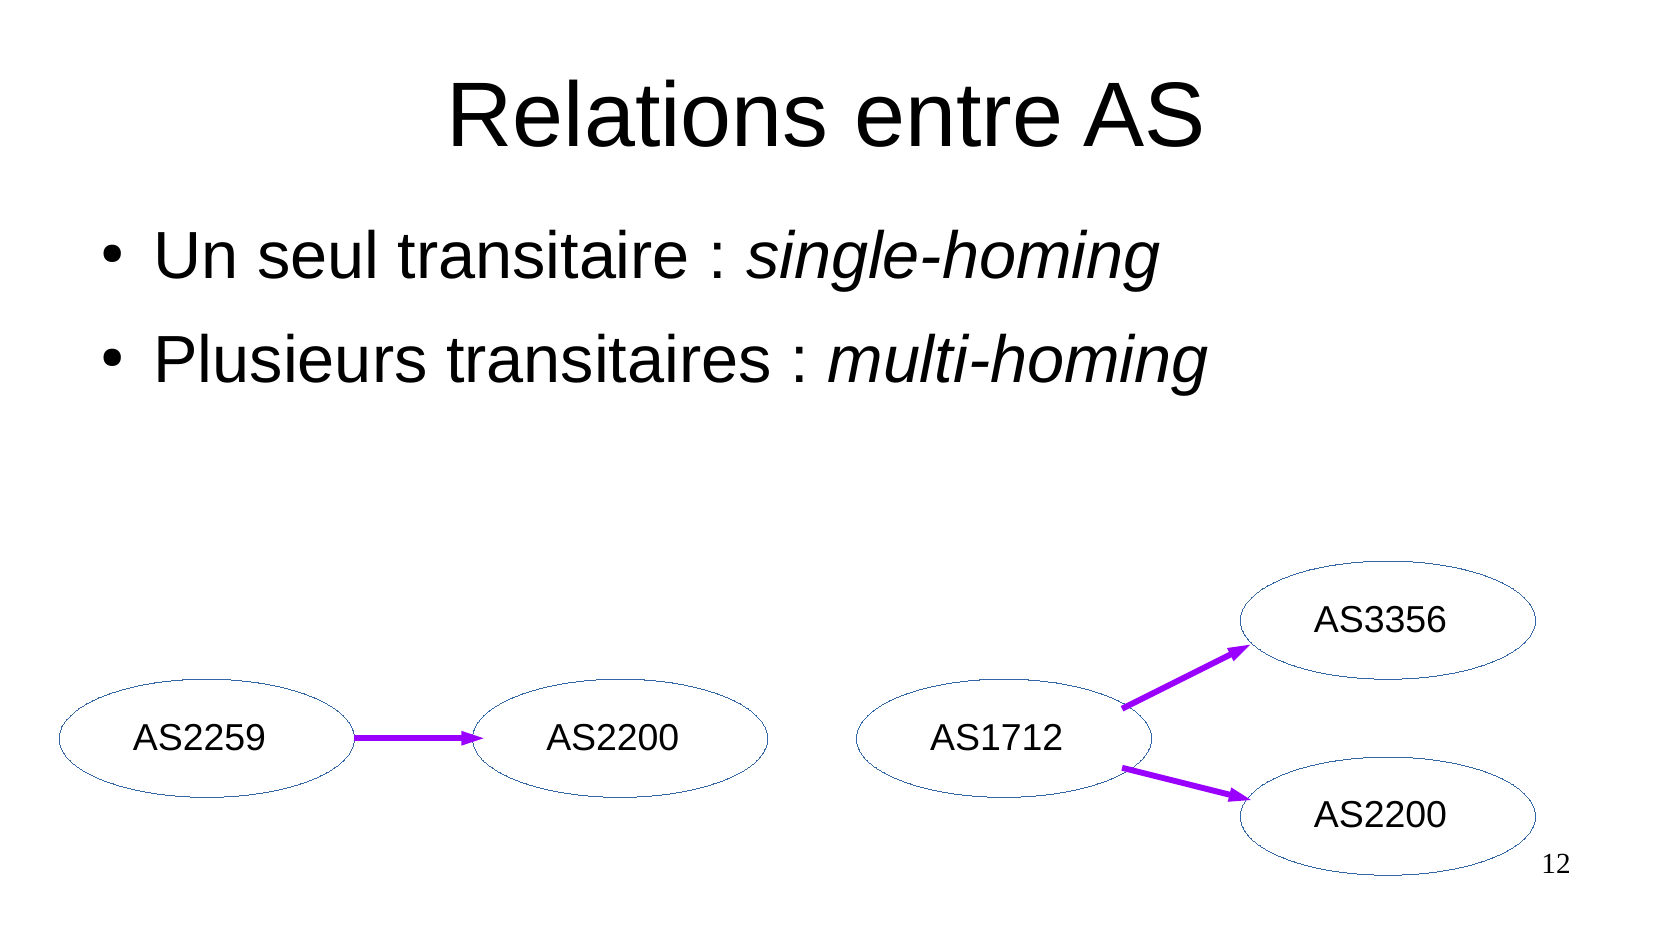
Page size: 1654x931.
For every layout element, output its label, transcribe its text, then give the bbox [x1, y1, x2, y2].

list Un seul transitaire : single-homing Plusieurs transitaires : multi-homing [82, 217, 1571, 758]
text_box AS1712 [915, 708, 1093, 768]
text_box AS2200 [531, 708, 709, 768]
title Relations entre AS [82, 37, 1571, 193]
text_box AS2200 [1299, 786, 1477, 846]
text_box AS3356 [1299, 590, 1477, 650]
text_box AS2259 [118, 708, 296, 768]
